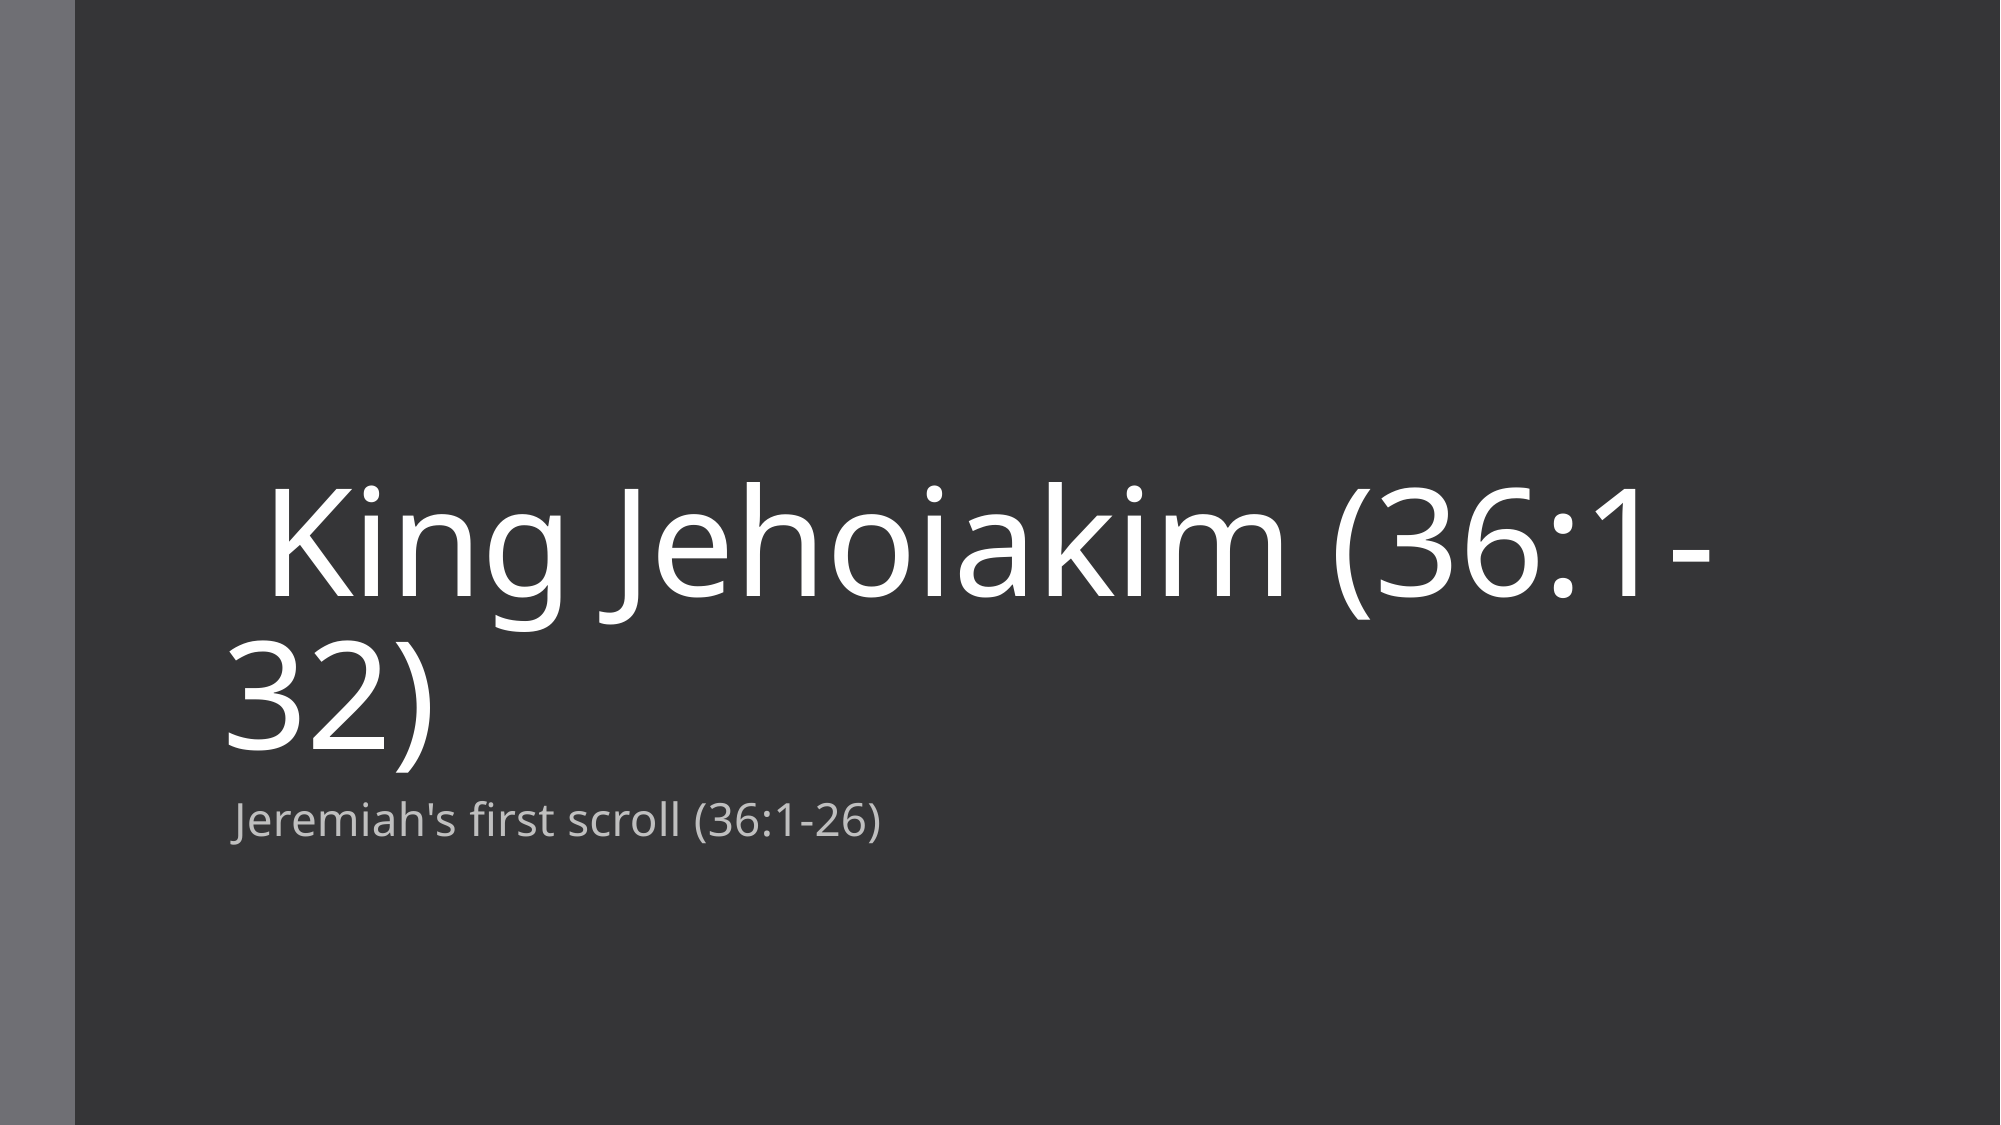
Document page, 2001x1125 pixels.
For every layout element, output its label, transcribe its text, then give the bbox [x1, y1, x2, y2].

title King Jehoiakim (36:1-32) [206, 124, 1752, 787]
subtitle Jeremiah's first scroll (36:1-26) [206, 787, 1752, 1066]
